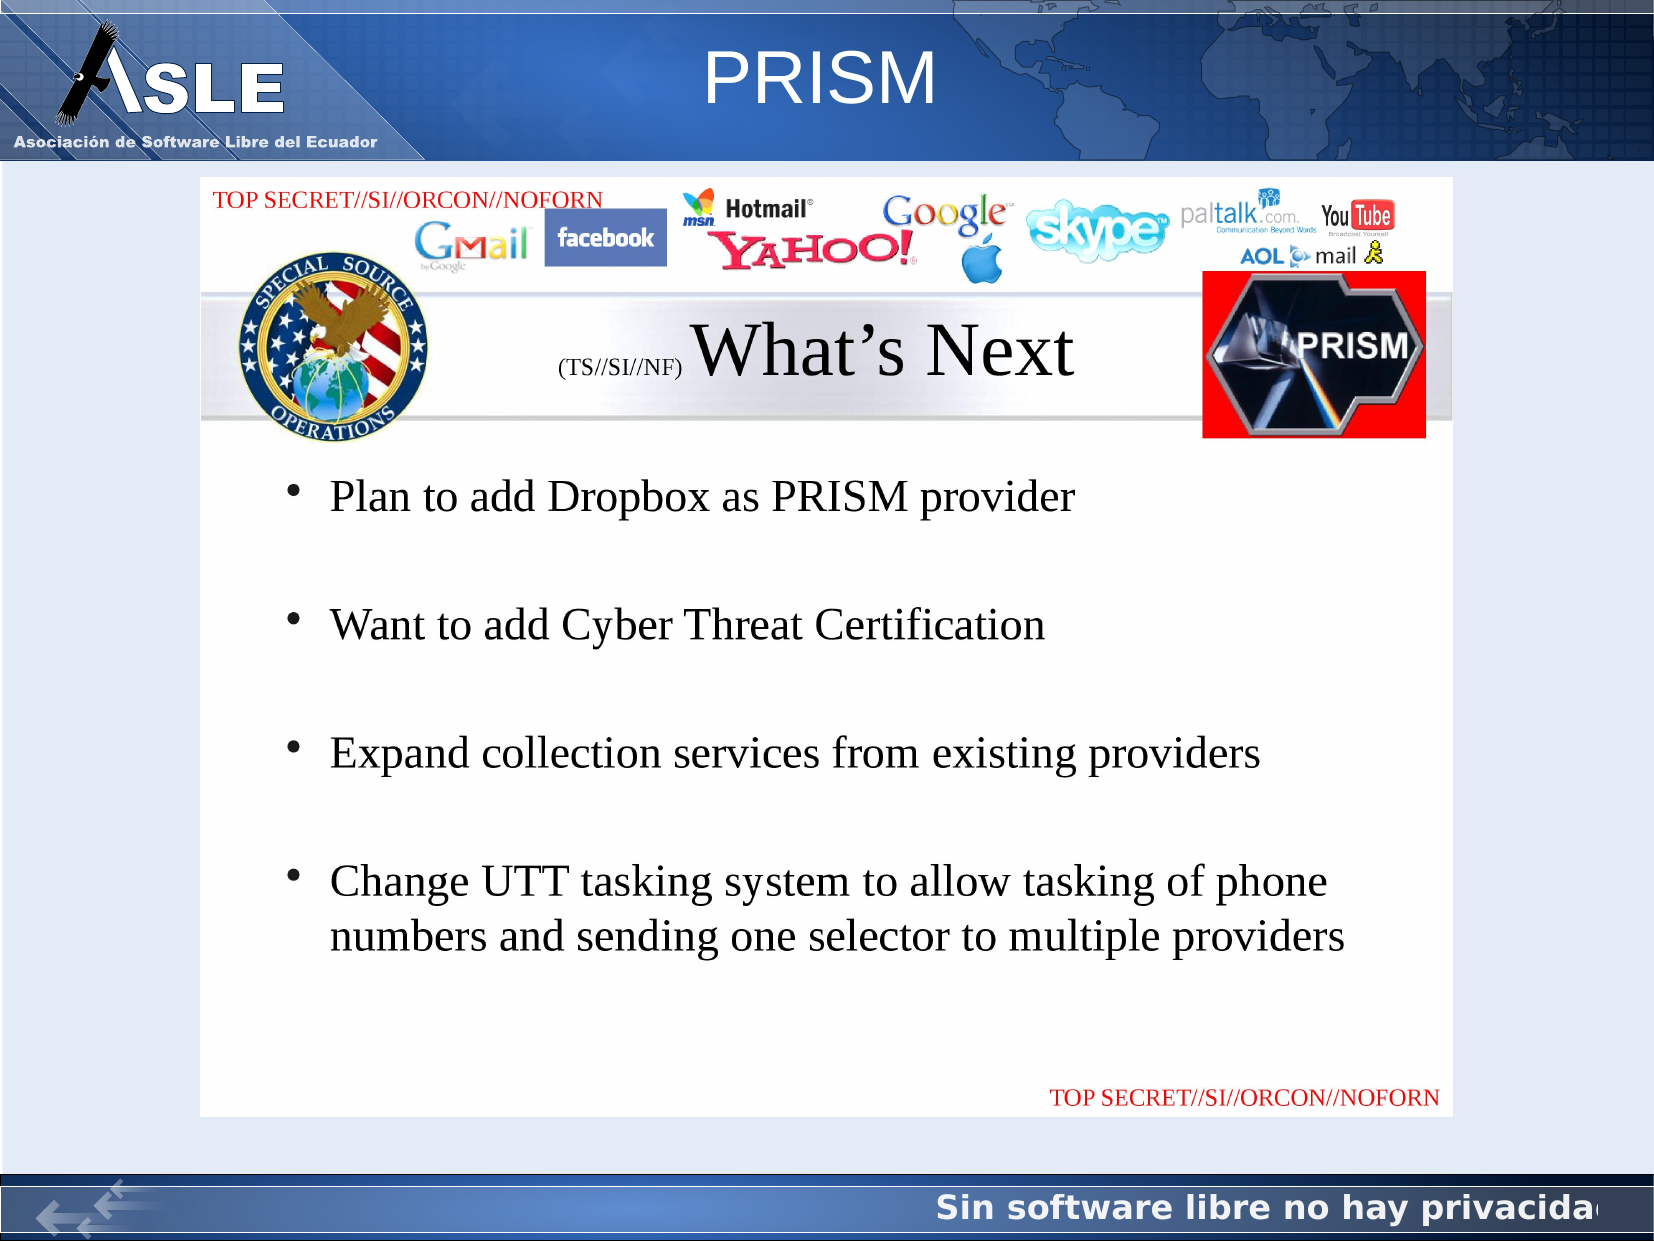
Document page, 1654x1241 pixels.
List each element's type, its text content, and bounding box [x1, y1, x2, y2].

title PRISM [0, 26, 1642, 130]
picture [200, 177, 1453, 1117]
